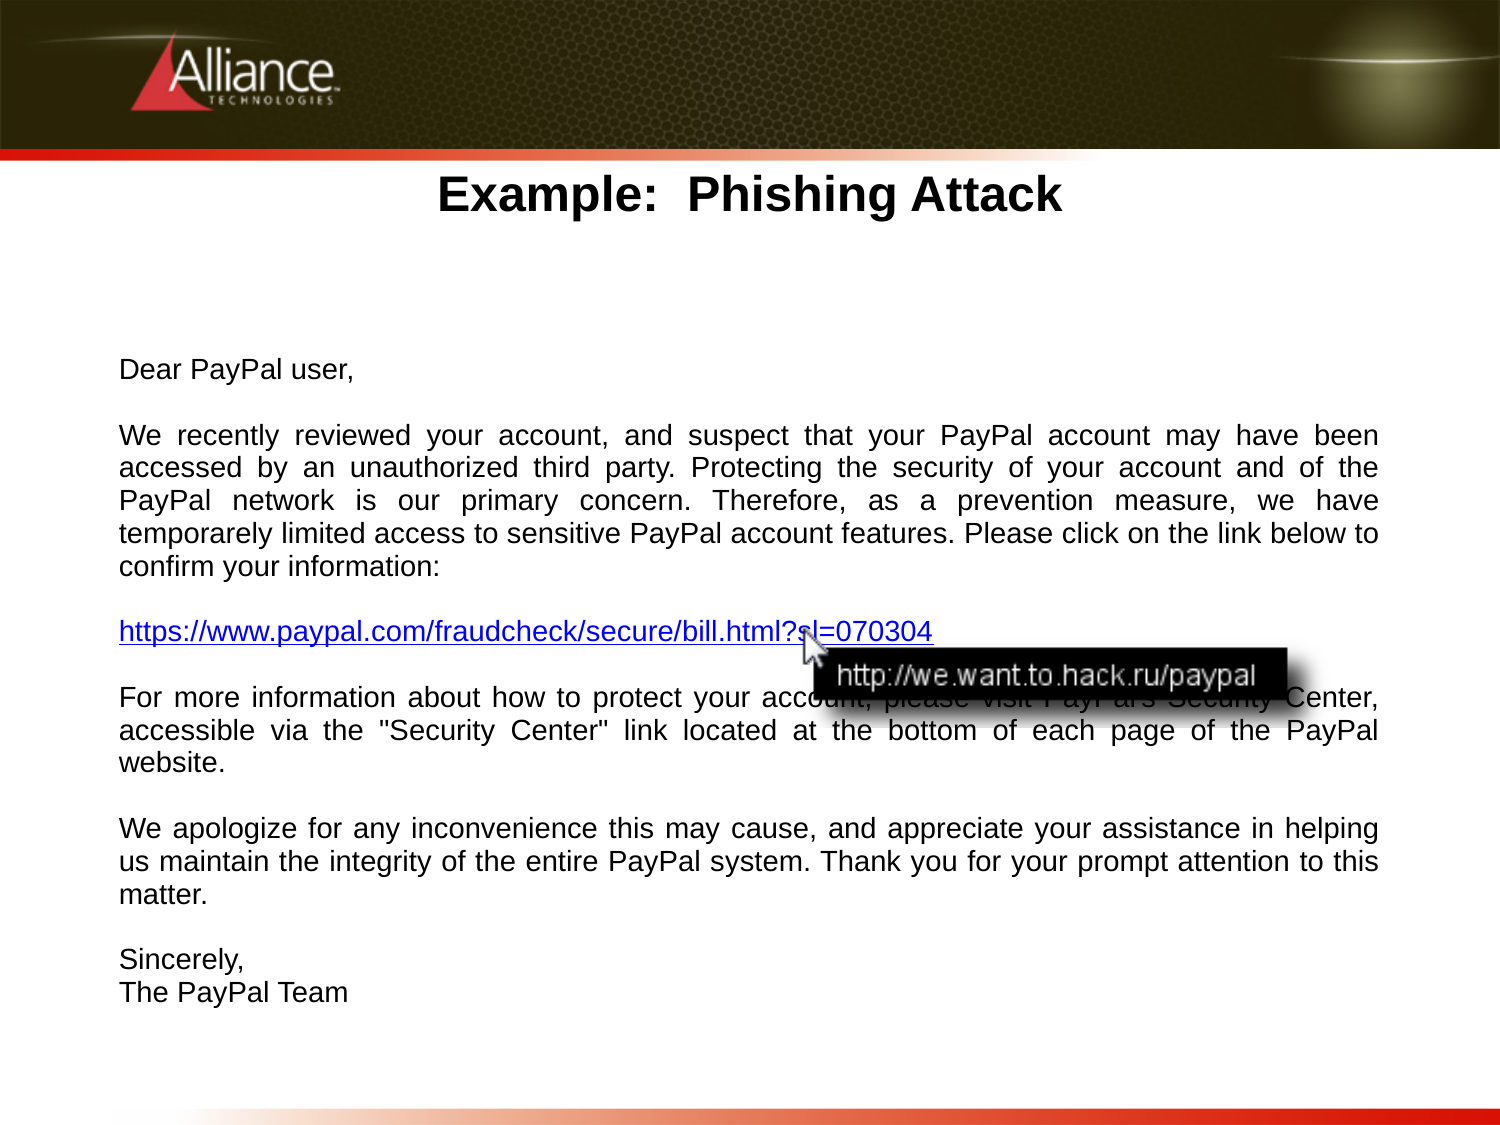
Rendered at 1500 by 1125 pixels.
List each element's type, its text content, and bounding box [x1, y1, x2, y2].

picture [114, 1109, 1500, 1125]
picture [0, 0, 1500, 161]
picture [787, 625, 1361, 728]
text_box Example: Phishing Attack [0, 163, 1500, 225]
text_box Dear PayPal user, We recently reviewed your account, and suspect that your PayPal account may have been accessed by an unauthorized third party. Protecting the security of your account and of the PayPal network is our primary concern. Therefore, as a prevention measure, we have temporarely limited access to sensitive PayPal account features. Please click on the link below to confirm your information: https://www.paypal.com/fraudcheck/secure/bill.html?sl=070304 For more information about how to protect your account, please visit PayPal's Security Center, accessible via the "Security Center" link located at the bottom of each page of the PayPal website. We apologize for any inconvenience this may cause, and appreciate your assistance in helping us maintain the integrity of the entire PayPal system. Thank you for your prompt attention to this matter. Sincerely, The PayPal Team [104, 345, 1397, 1017]
